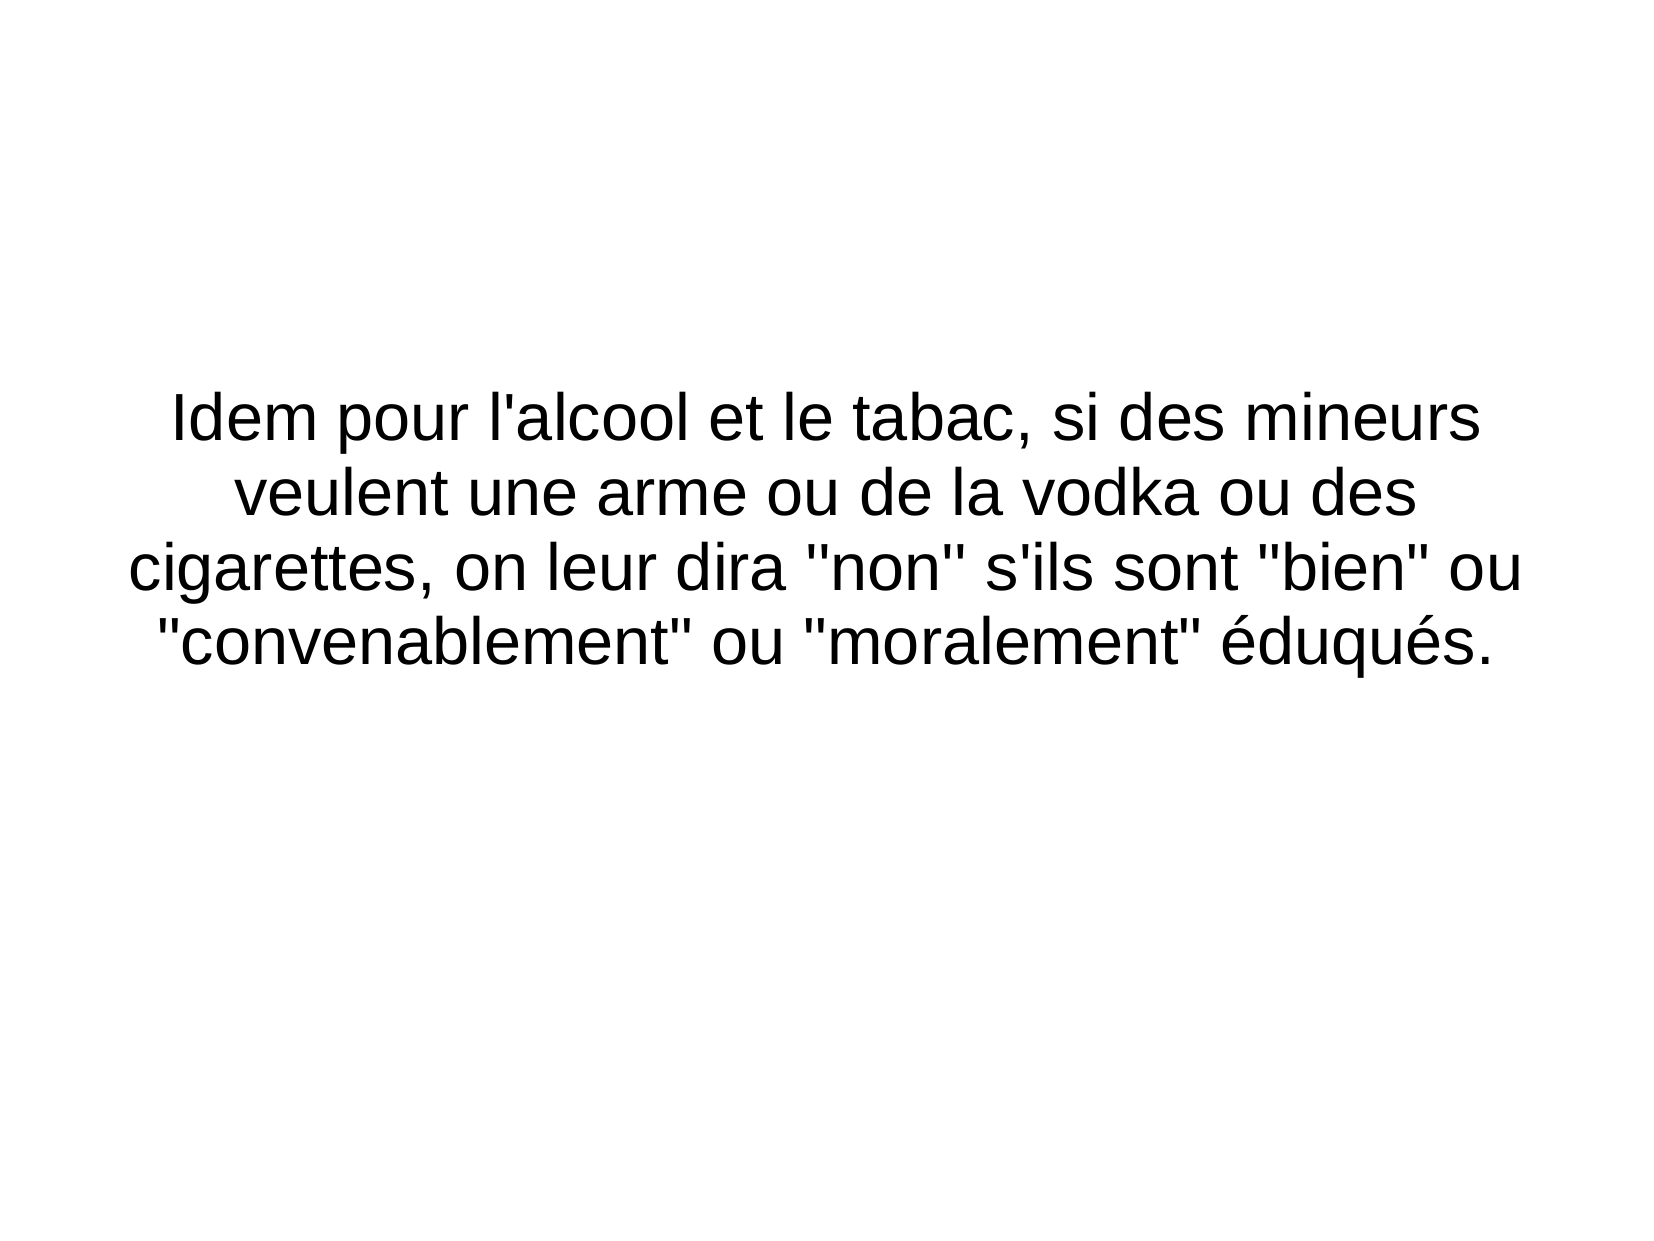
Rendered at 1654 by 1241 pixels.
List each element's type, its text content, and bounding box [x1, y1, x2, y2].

subtitle Idem pour l'alcool et le tabac, si des mineurs veulent une arme ou de la vodka ou des cigarettes, on leur dira ''non'' s'ils sont "bien" ou "convenablement" ou "moralement" éduqués. [82, 49, 1571, 1010]
